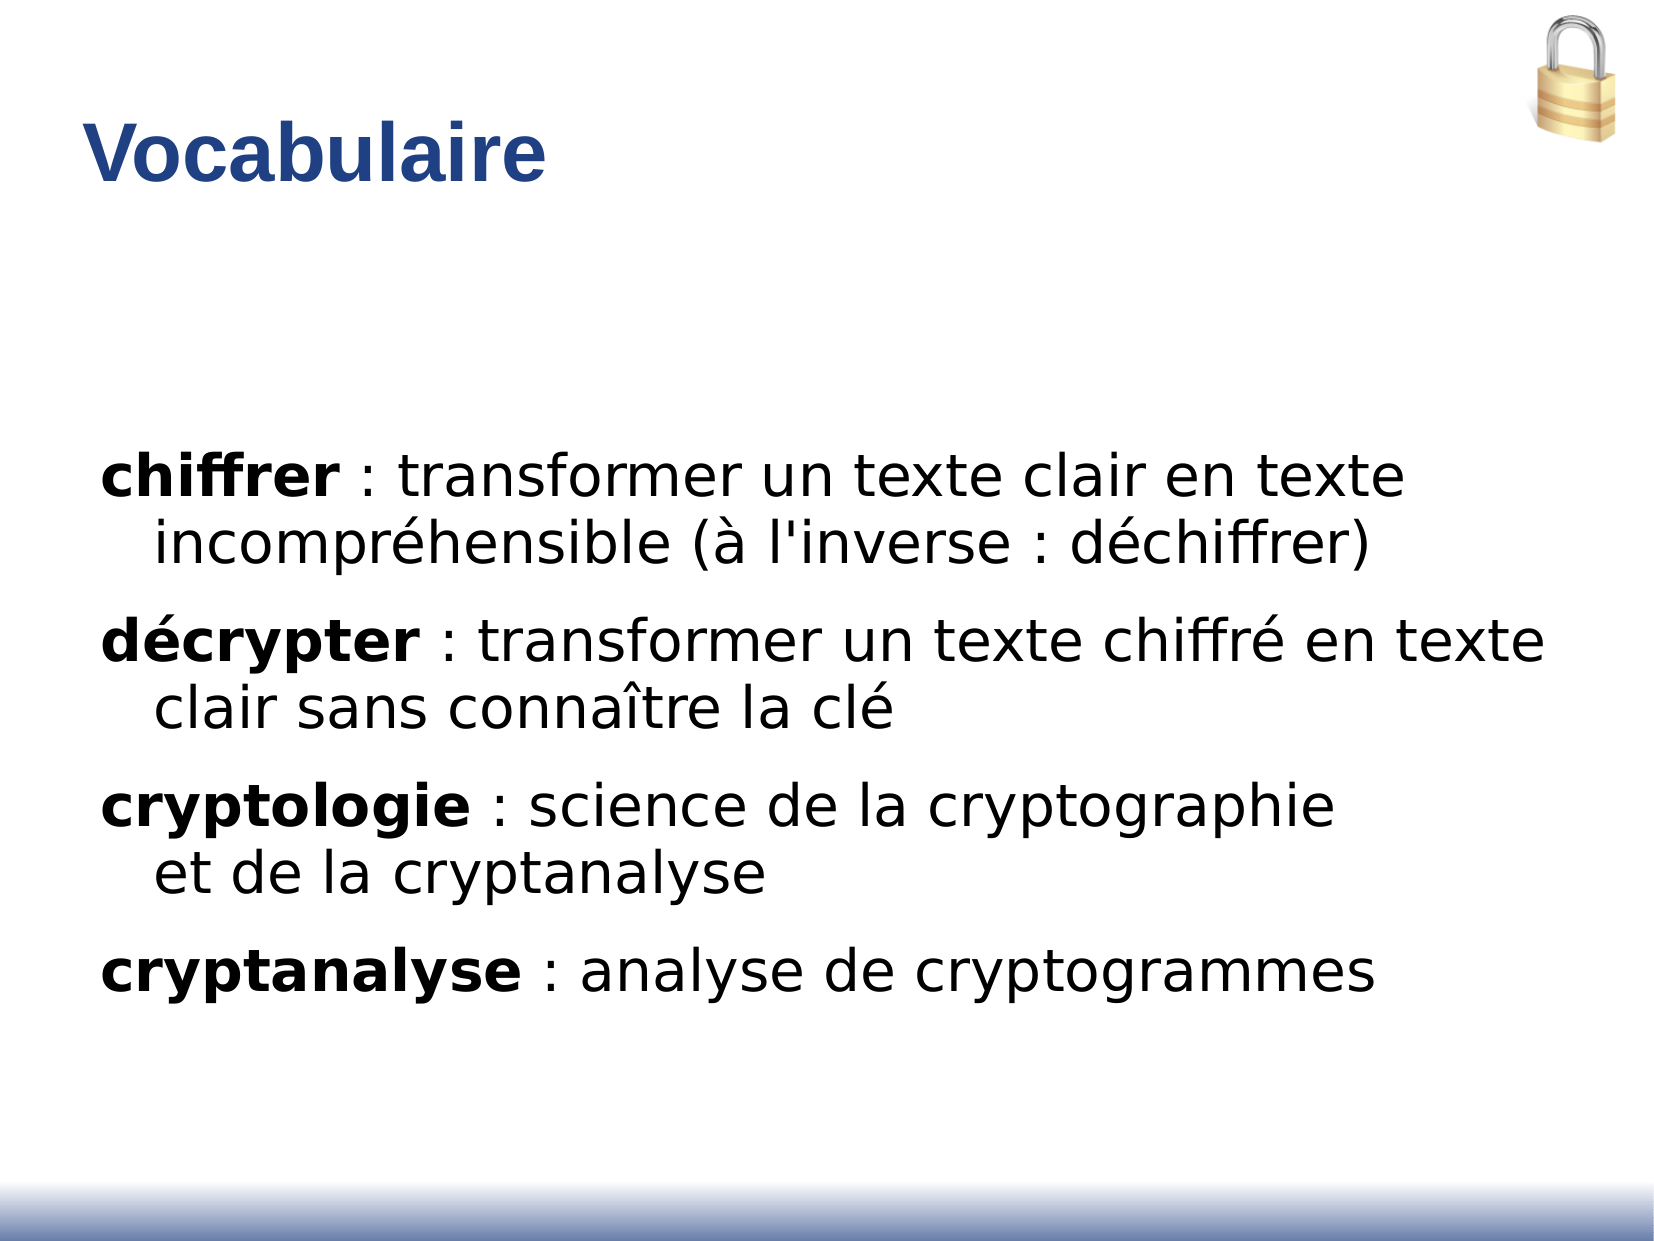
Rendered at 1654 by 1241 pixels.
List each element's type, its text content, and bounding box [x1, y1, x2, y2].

picture [1505, 11, 1642, 148]
list chiffrer : transformer un texte clair en texte incompréhensible (à l'inverse : déchiffrer) décrypter : transformer un texte chiffré en texte clair sans connaître la clé cryptologie : science de la cryptographie et de la cryptanalyse cryptanalyse : analyse de cryptogrammes [82, 324, 1571, 1123]
title Vocabulaire [82, 49, 1571, 257]
